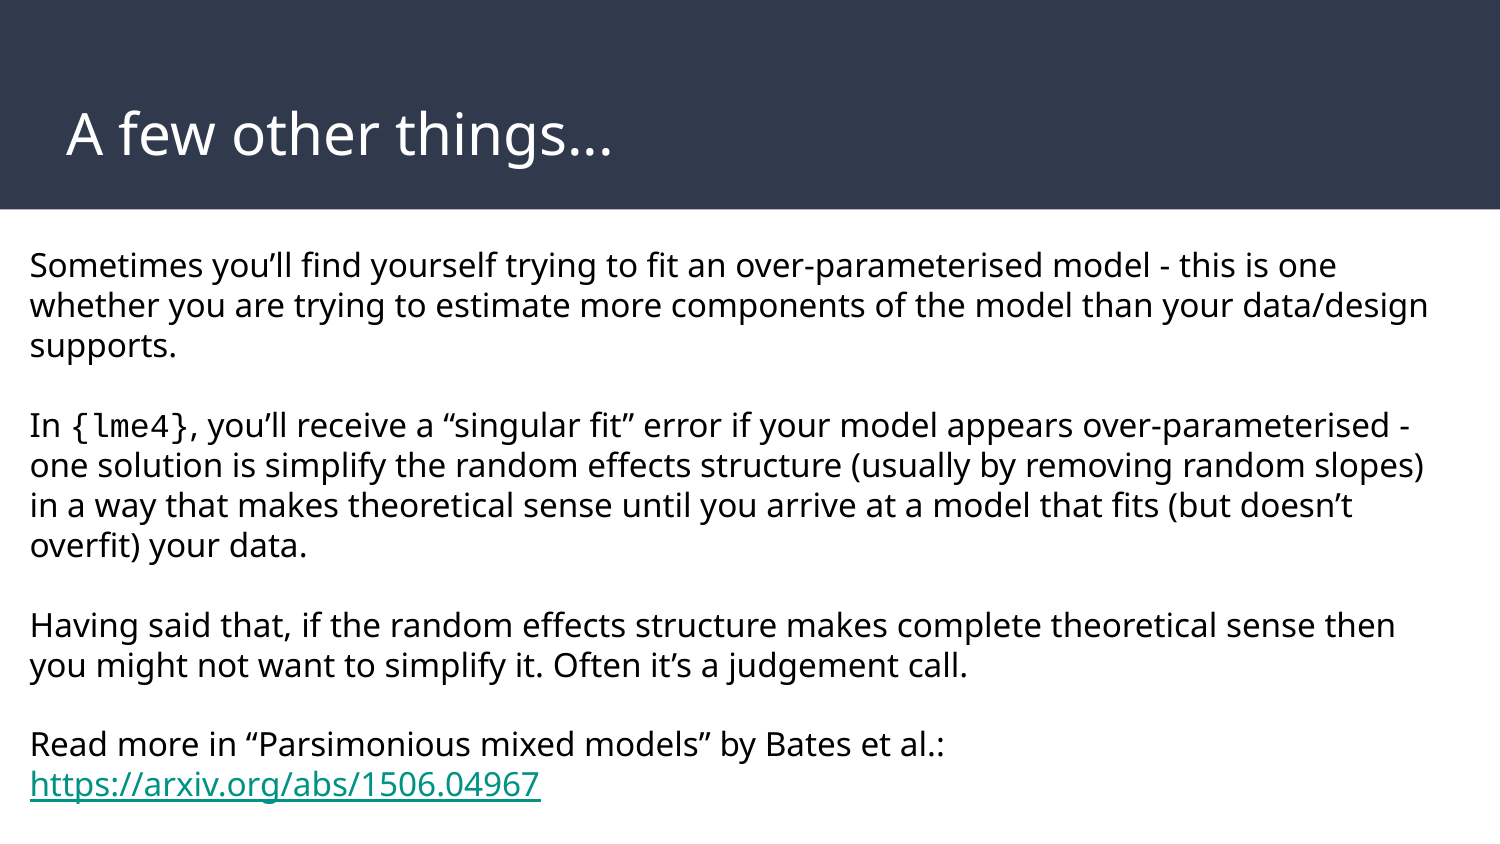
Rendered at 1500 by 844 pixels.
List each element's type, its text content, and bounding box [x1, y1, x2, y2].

title A few other things... [51, 82, 1449, 185]
text_box Sometimes you’ll find yourself trying to fit an over-parameterised model - this is one whether you are trying to estimate more components of the model than your data/design supports. In {lme4}, you’ll receive a “singular fit” error if your model appears over-parameterised - one solution is simplify the random effects structure (usually by removing random slopes) in a way that makes theoretical sense until you arrive at a model that fits (but doesn’t overfit) your data. Having said that, if the random effects structure makes complete theoretical sense then you might not want to simplify it. Often it’s a judgement call. Read more in “Parsimonious mixed models” by Bates et al.: https://arxiv.org/abs/1506.04967 [14, 229, 1472, 821]
